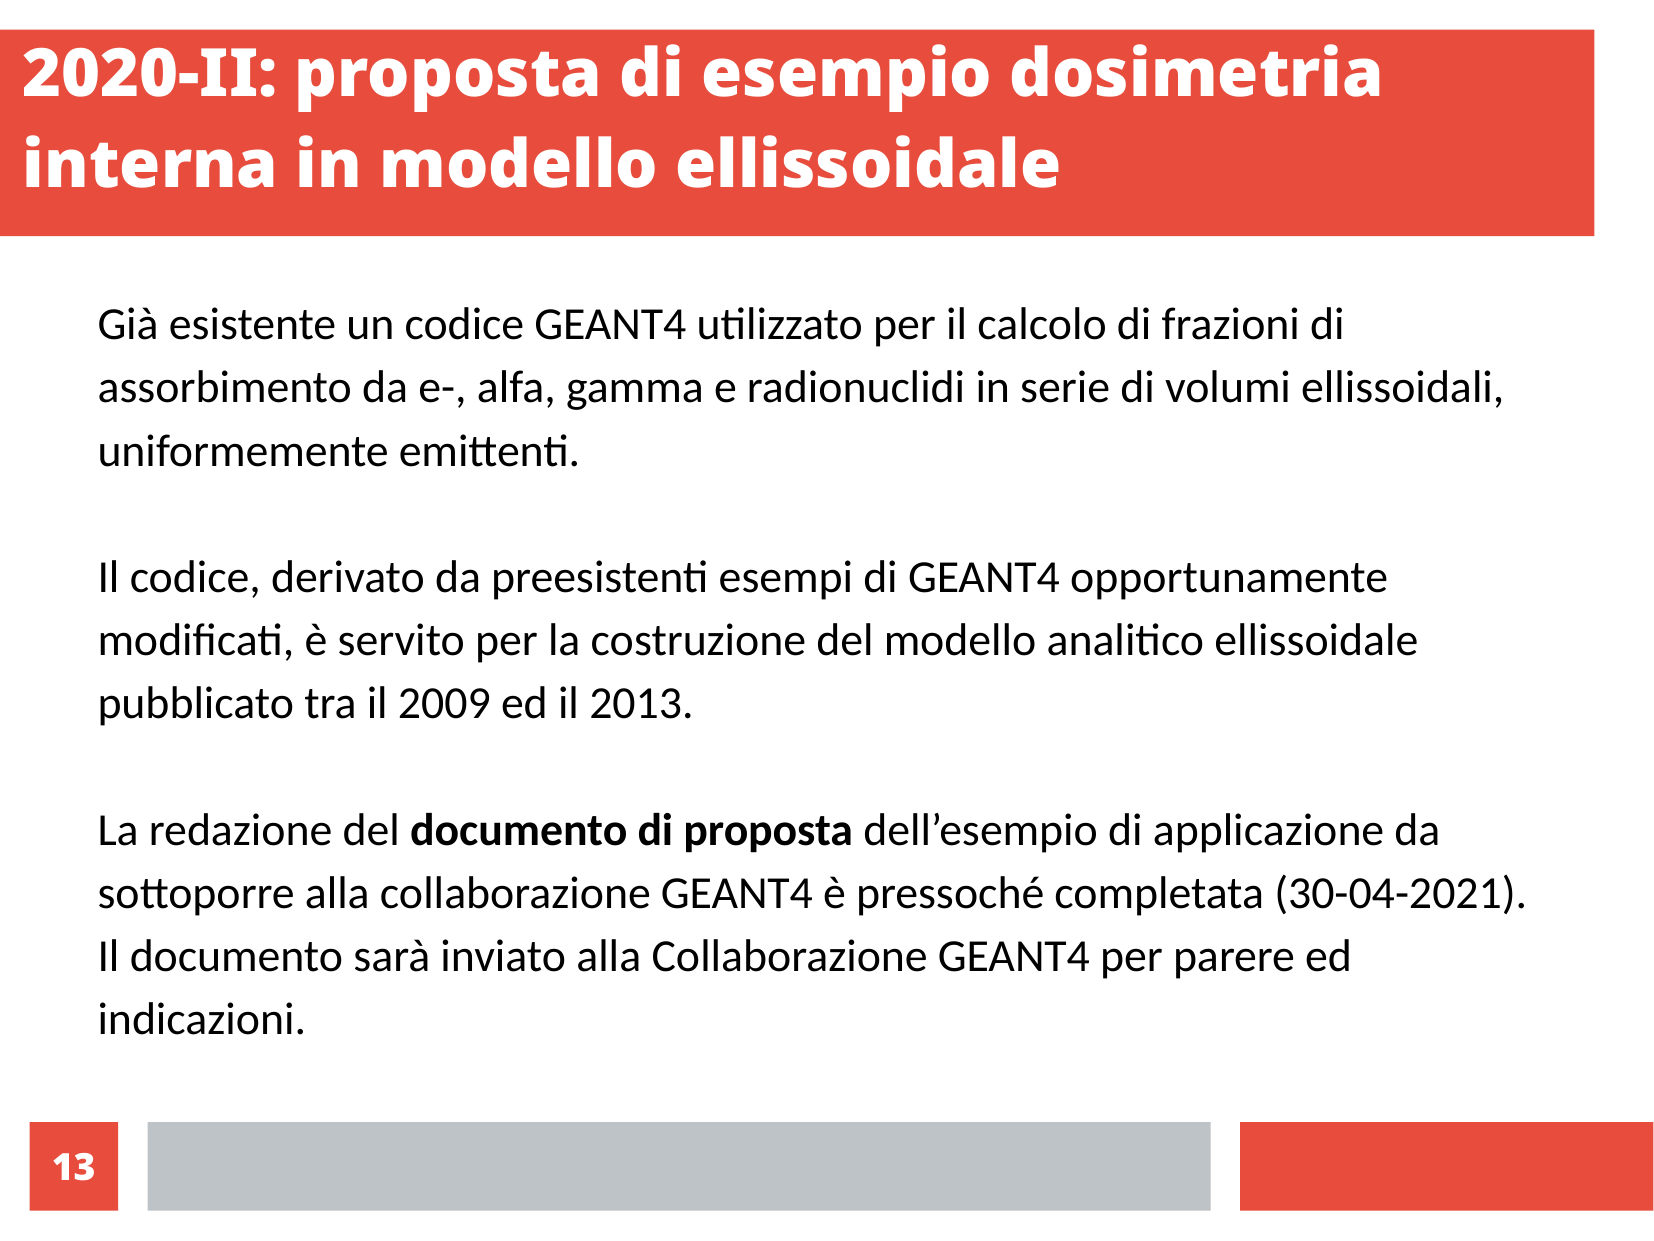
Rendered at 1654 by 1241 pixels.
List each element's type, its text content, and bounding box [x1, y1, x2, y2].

text_box Già esistente un codice GEANT4 utilizzato per il calcolo di frazioni di assorbimento da e-, alfa, gamma e radionuclidi in serie di volumi ellissoidali, uniformemente emittenti. Il codice, derivato da preesistenti esempi di GEANT4 opportunamente modificati, è servito per la costruzione del modello analitico ellissoidale pubblicato tra il 2009 ed il 2013. La redazione del documento di proposta dell’esempio di applicazione da sottoporre alla collaborazione GEANT4 è pressoché completata (30-04-2021). Il documento sarà inviato alla Collaborazione GEANT4 per parere ed indicazioni. [82, 278, 1548, 1052]
title 2020-II: proposta di esempio dosimetria interna in modello ellissoidale [22, 59, 1559, 207]
